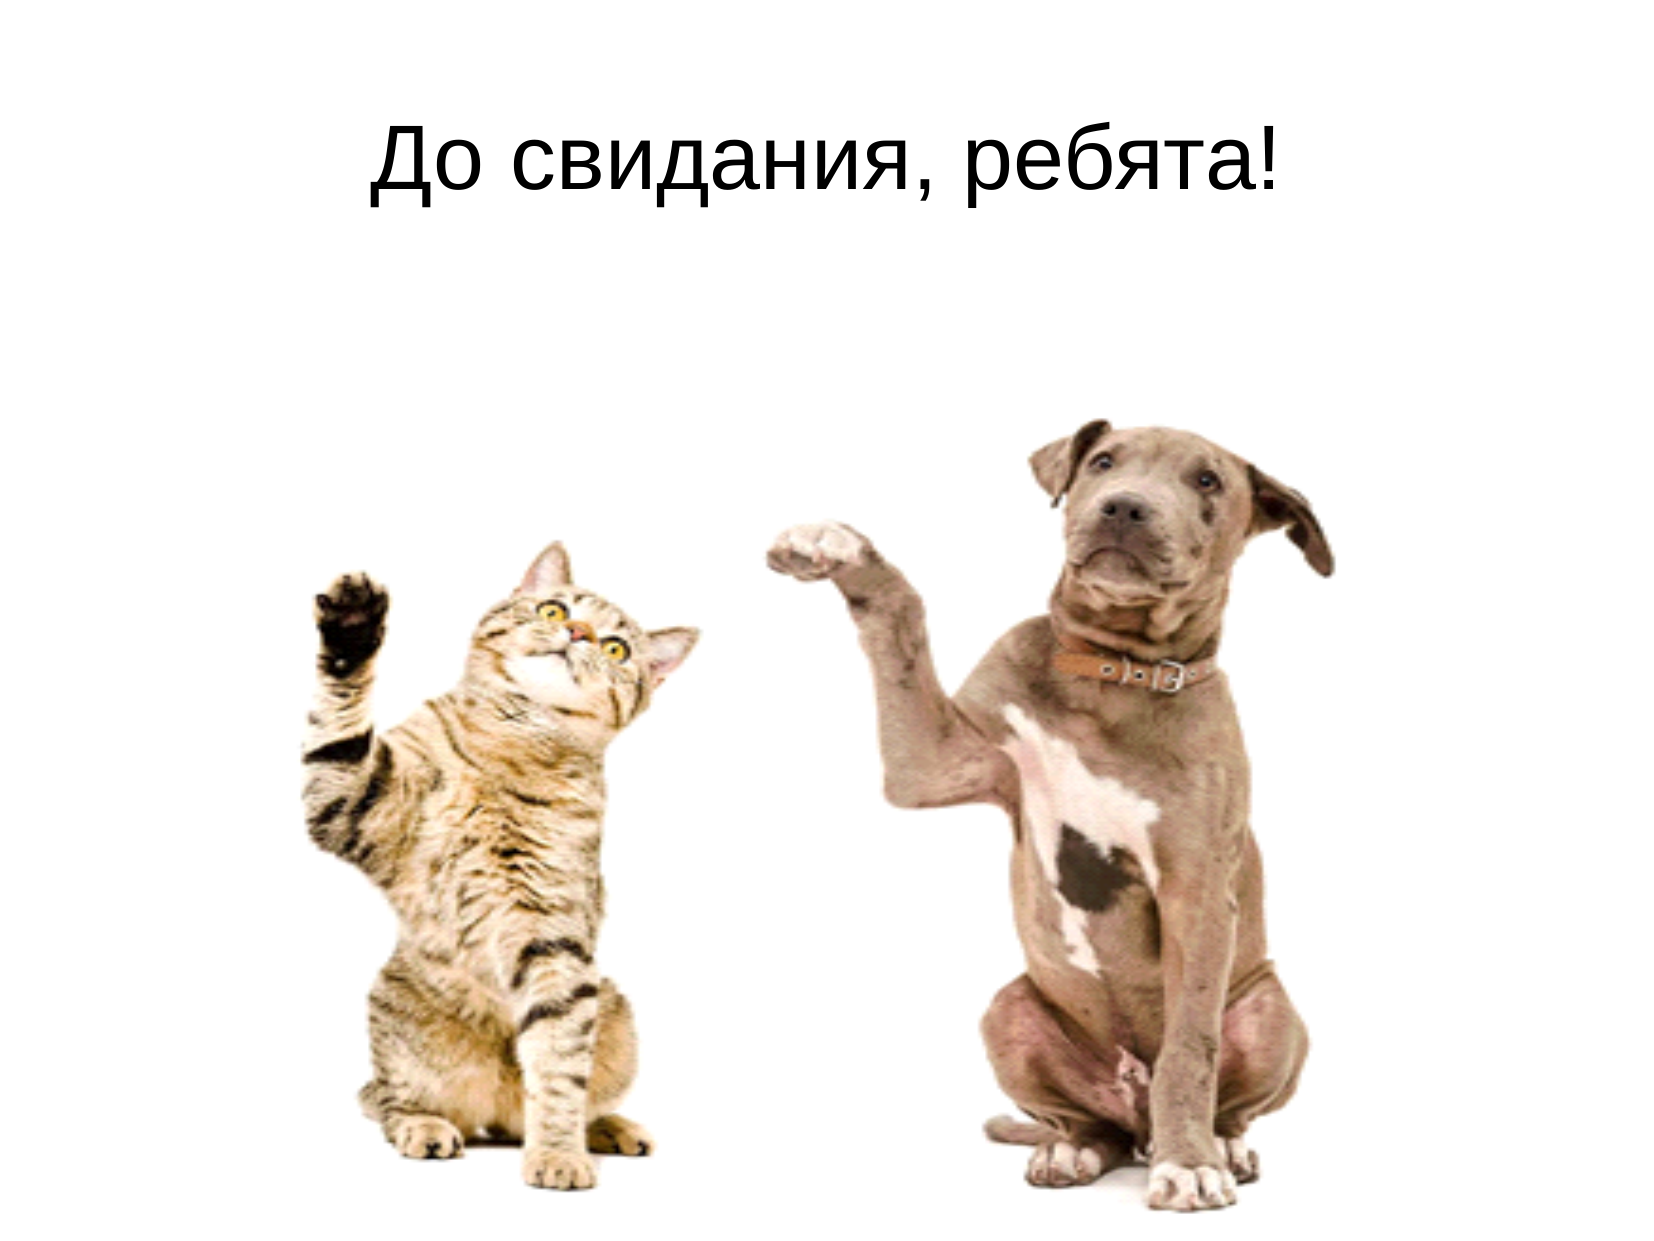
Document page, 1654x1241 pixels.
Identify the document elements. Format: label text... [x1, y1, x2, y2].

title До свидания, ребята! [82, 49, 1571, 257]
picture [0, 290, 1654, 1241]
